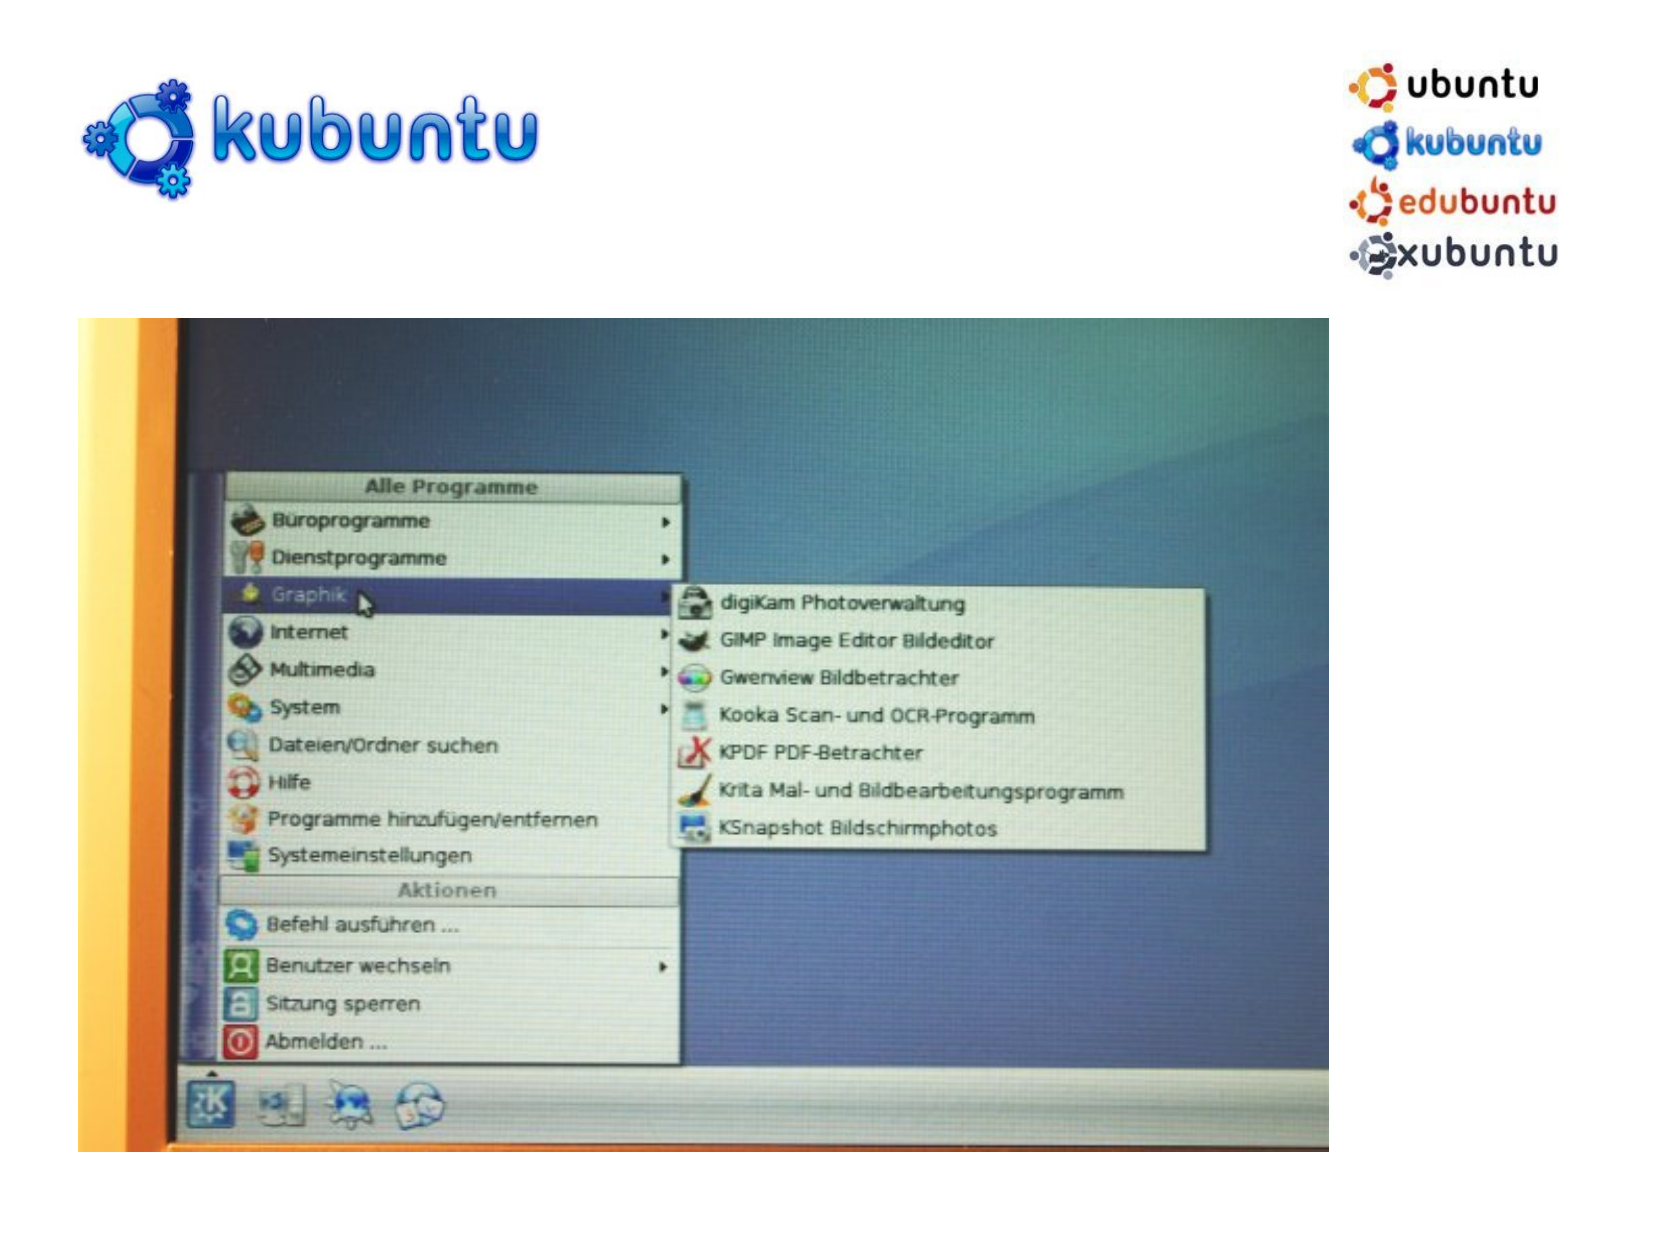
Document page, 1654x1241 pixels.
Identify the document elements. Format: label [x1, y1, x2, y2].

picture [78, 318, 1329, 1152]
picture [1343, 50, 1565, 296]
picture [59, 58, 562, 219]
